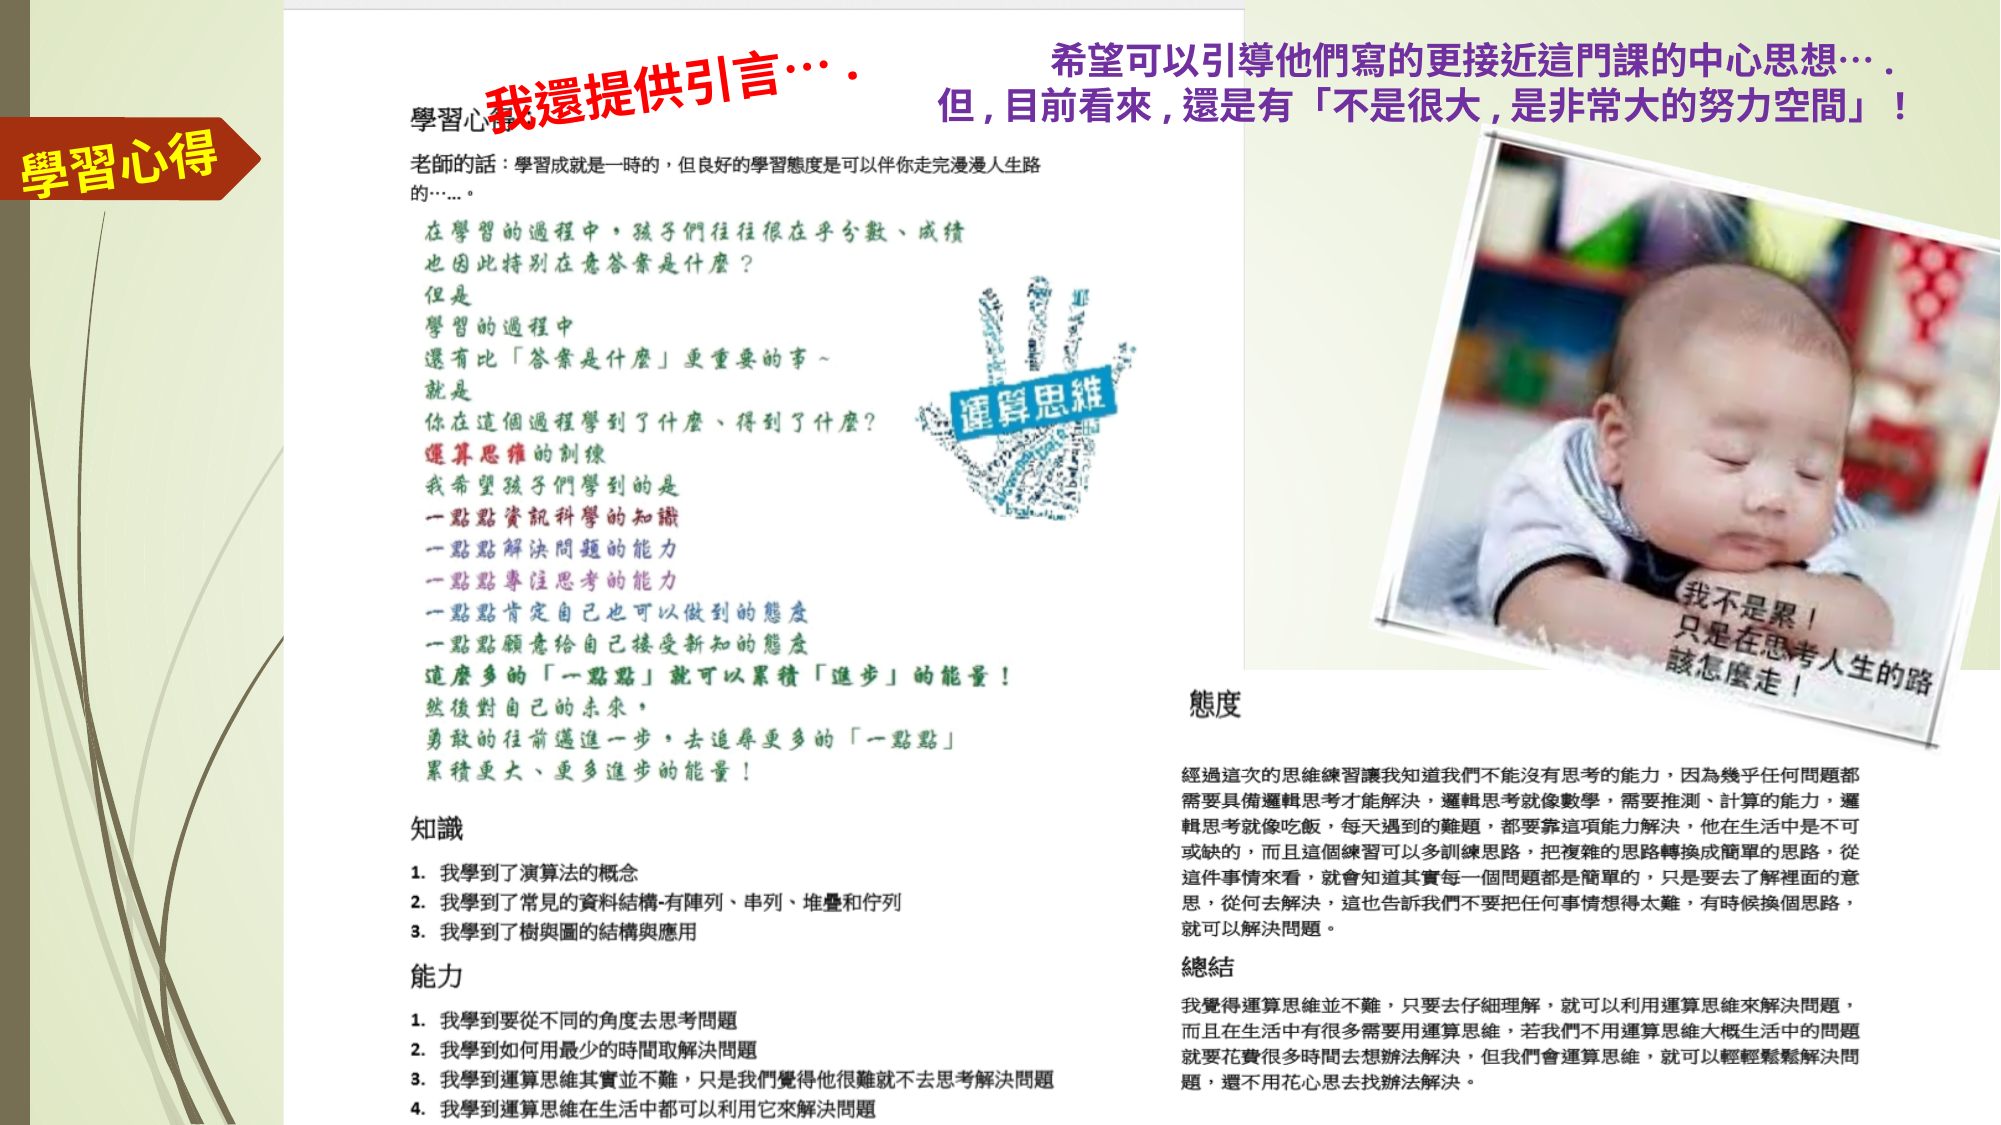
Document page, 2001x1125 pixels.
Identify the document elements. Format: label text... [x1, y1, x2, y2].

picture [283, 122, 2000, 1125]
text_box 希望可以引導他們寫的更接近這門課的中心思想…. 但,目前看來,還是有「不是很大,是非常大的努力空間」! [917, 29, 1910, 134]
picture [283, 0, 1246, 102]
text_box 學習心得 我還提供引言…. [0, 8, 953, 262]
